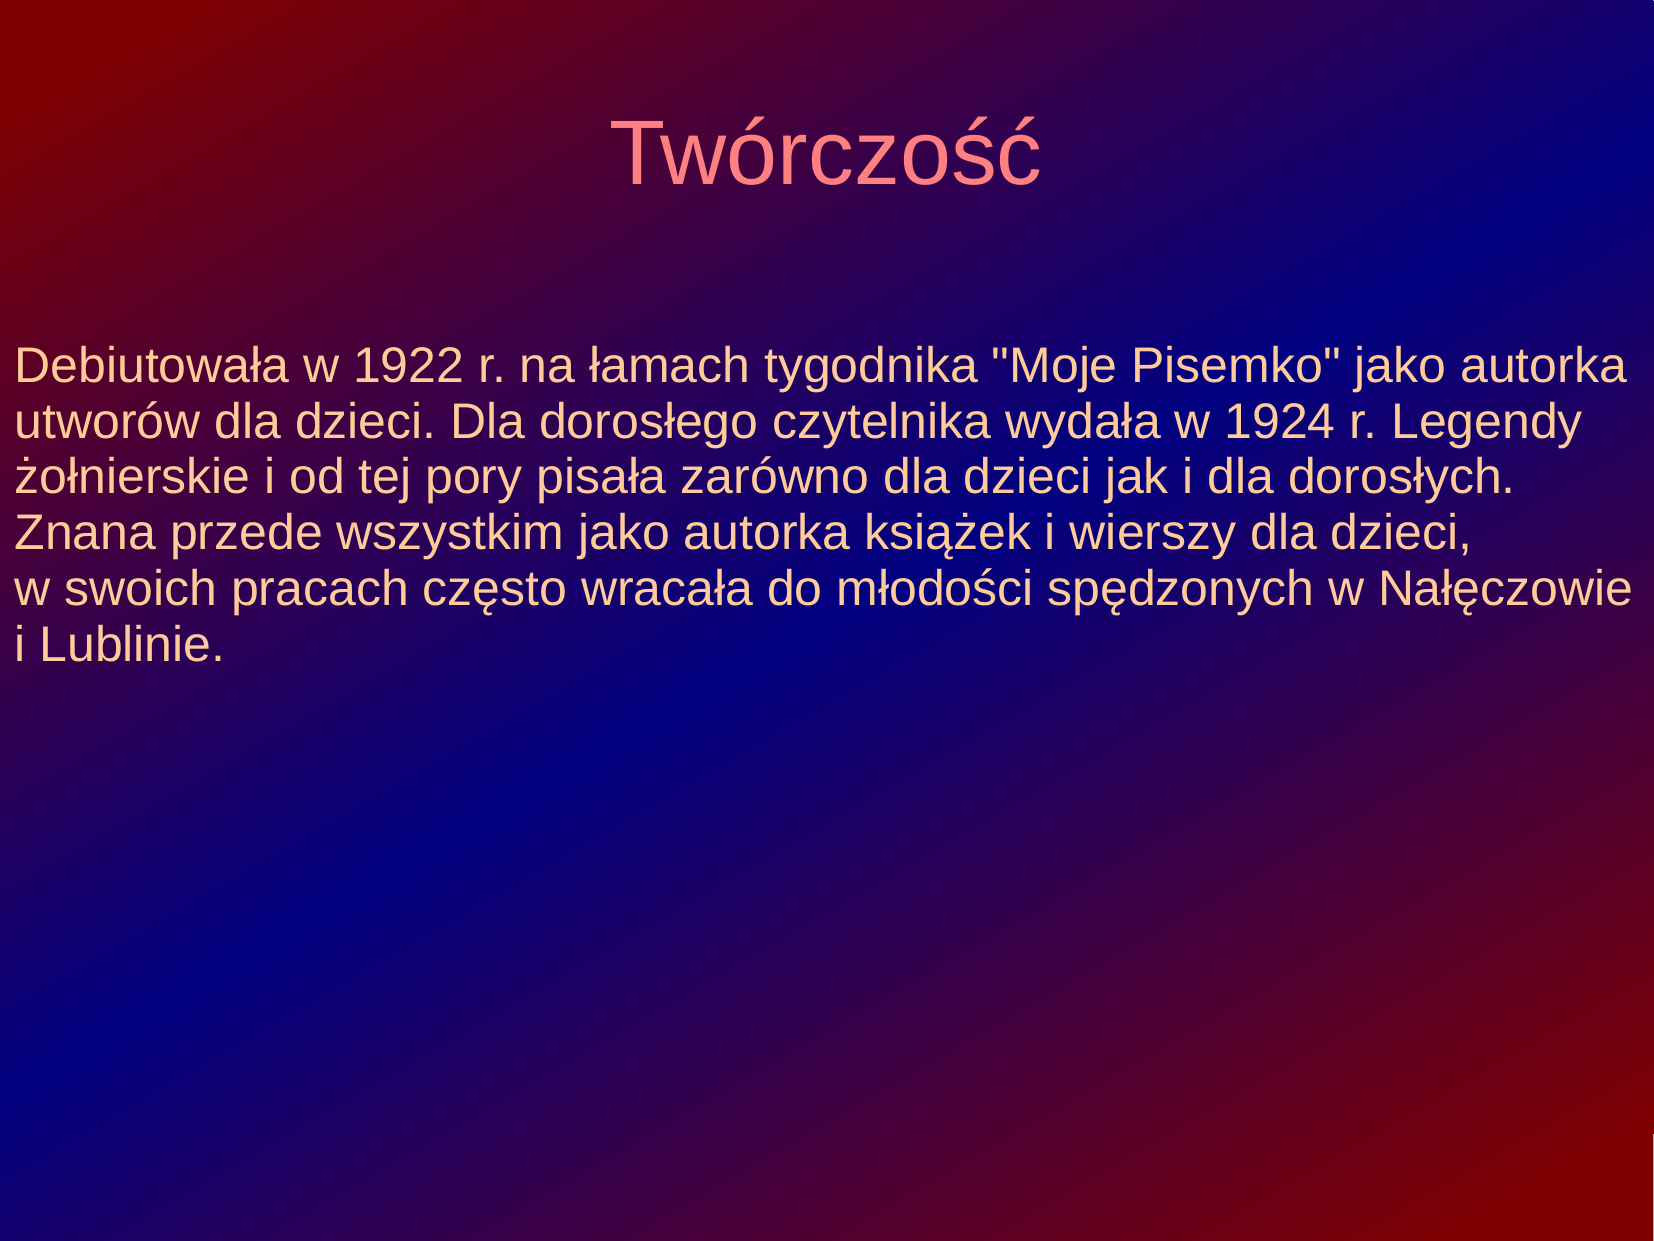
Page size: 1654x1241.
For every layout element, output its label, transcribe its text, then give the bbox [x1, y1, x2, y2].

text_box Debiutowała w 1922 r. na łamach tygodnika "Moje Pisemko" jako autorka utworów dla dzieci. Dla dorosłego czytelnika wydała w 1924 r. Legendy żołnierskie i od tej pory pisała zarówno dla dzieci jak i dla dorosłych. Znana przede wszystkim jako autorka książek i wierszy dla dzieci, w swoich pracach często wracała do młodości spędzonych w Nałęczowie i Lublinie. [0, 329, 1654, 680]
title Twórczość [82, 49, 1571, 257]
